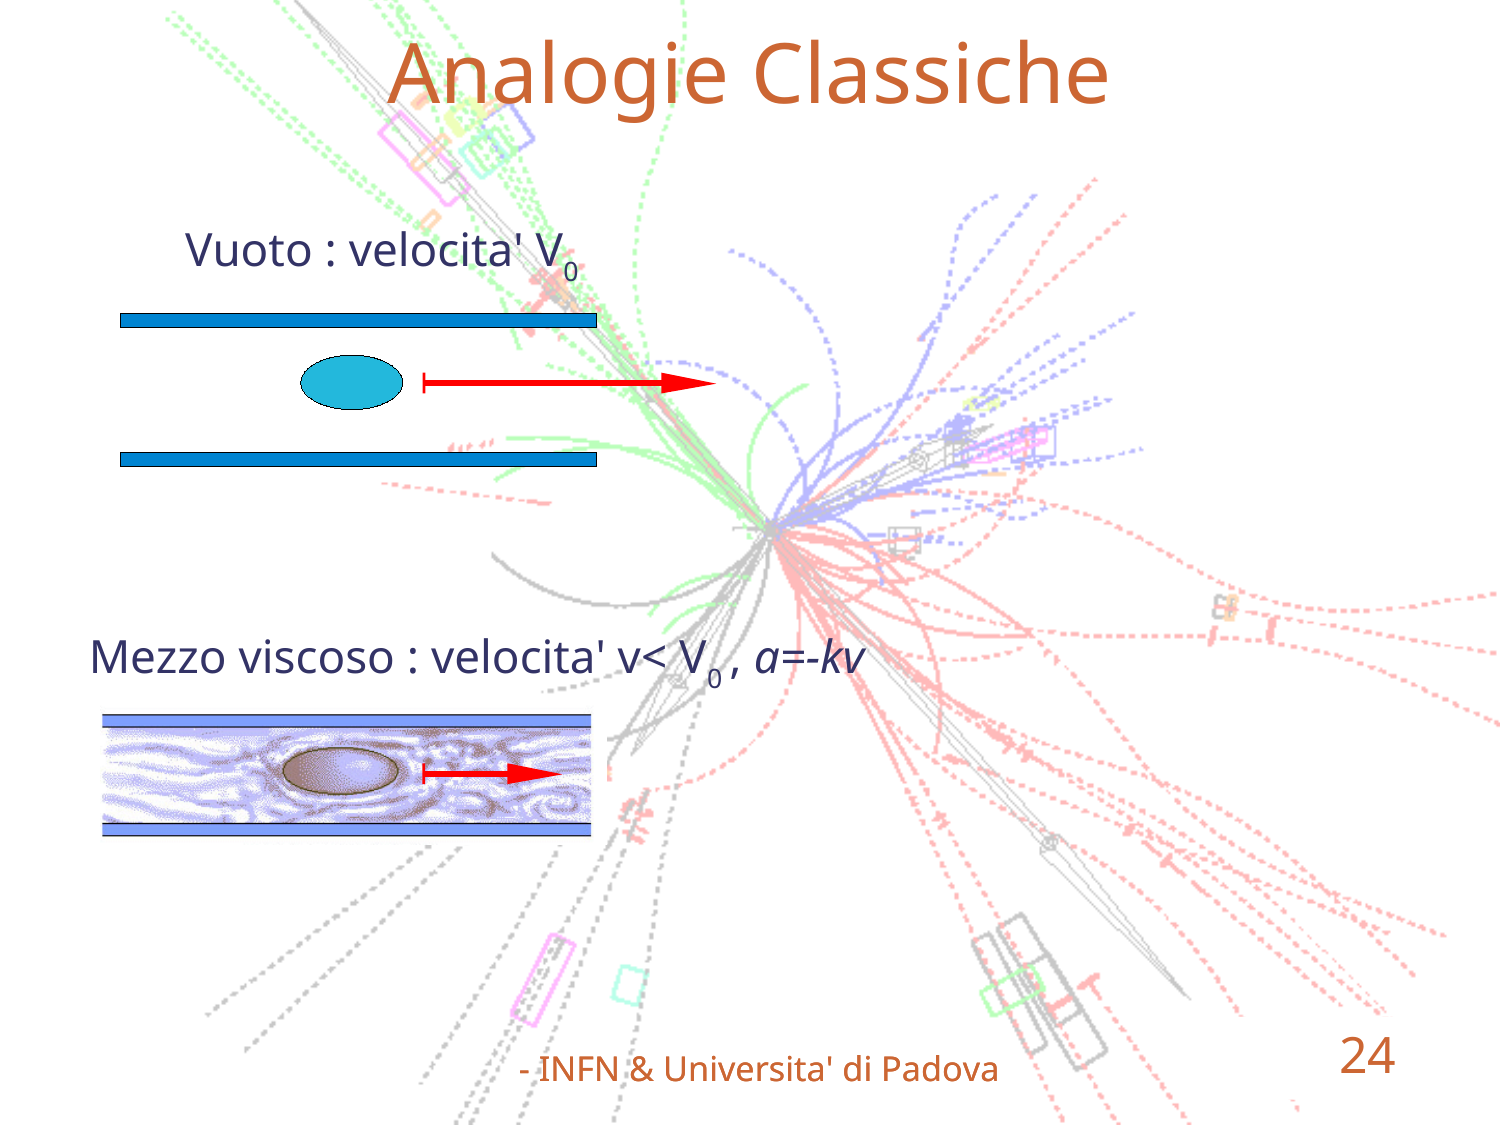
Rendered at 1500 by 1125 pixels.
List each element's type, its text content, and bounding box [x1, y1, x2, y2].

text_box Mezzo viscoso : velocita' v< V0 , a=-kv [73, 620, 848, 702]
text_box [300, 355, 403, 410]
title Analogie Classiche [37, 7, 1463, 137]
text_box [120, 452, 597, 467]
picture [0, 0, 1500, 1125]
text_box Vuoto : velocita' V0 [170, 212, 575, 294]
text_box [120, 313, 597, 328]
